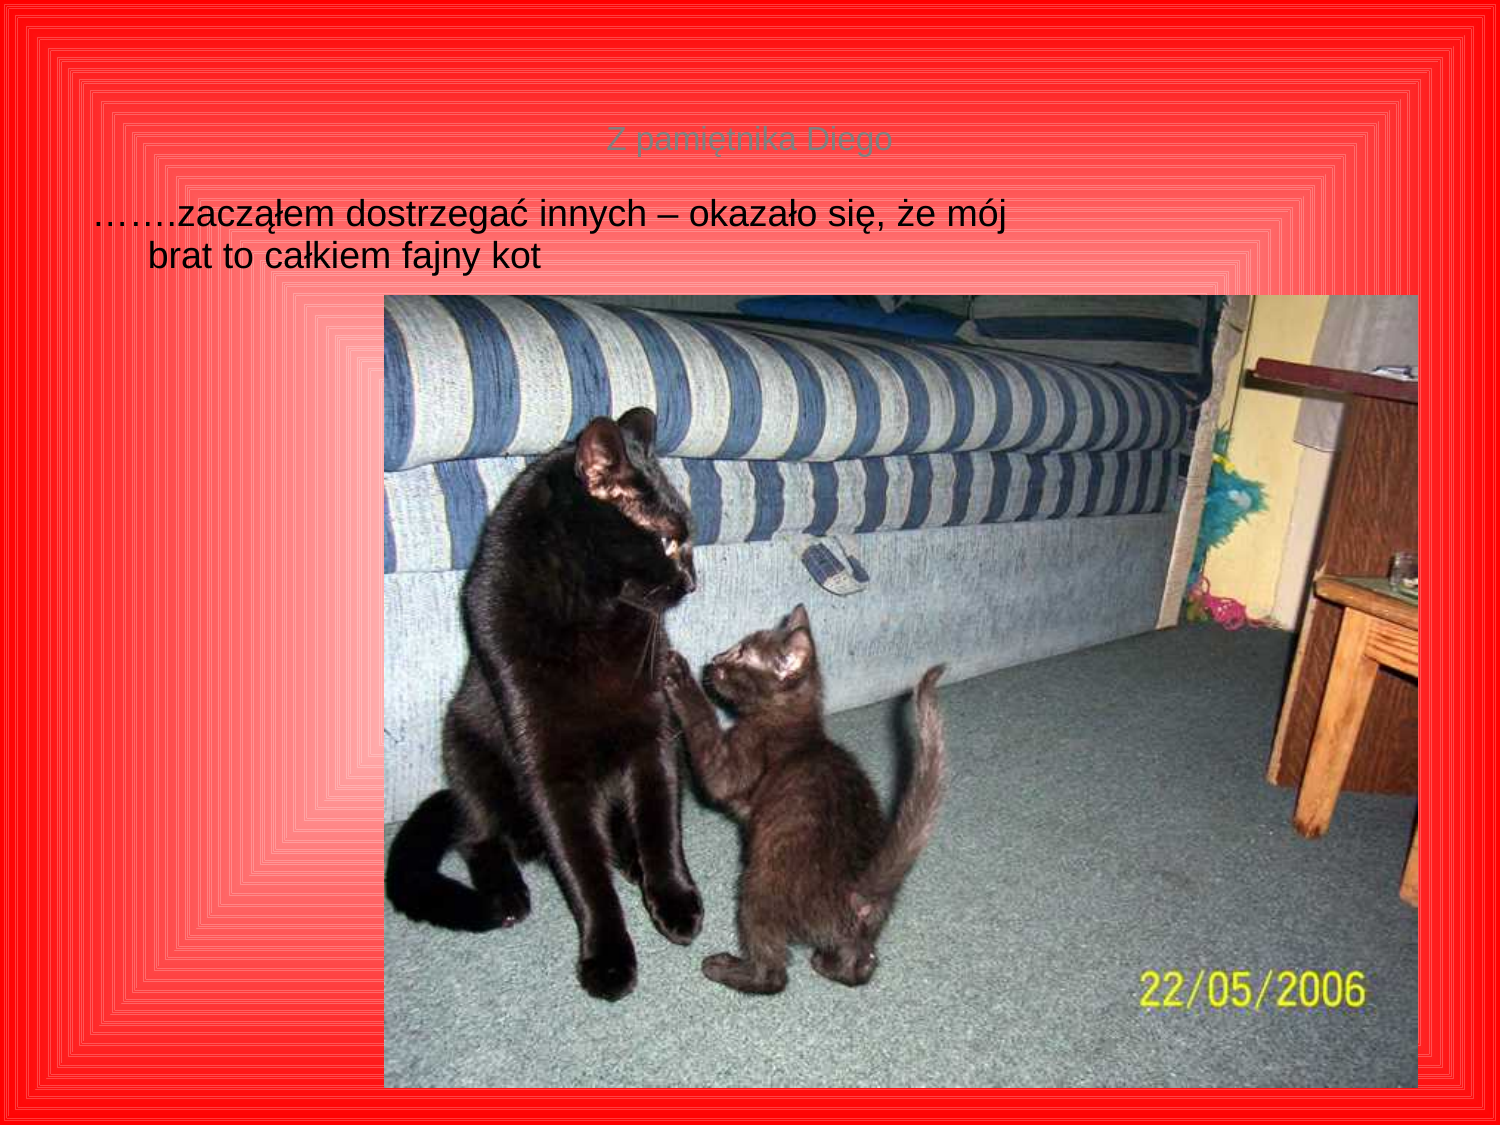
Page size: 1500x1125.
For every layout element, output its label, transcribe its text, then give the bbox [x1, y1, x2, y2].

picture [384, 295, 1418, 1089]
list …….zacząłem dostrzegać innych – okazało się, że mój brat to całkiem fajny kot [76, 184, 1093, 351]
title Z pamiętnika Diego [75, 45, 1426, 233]
